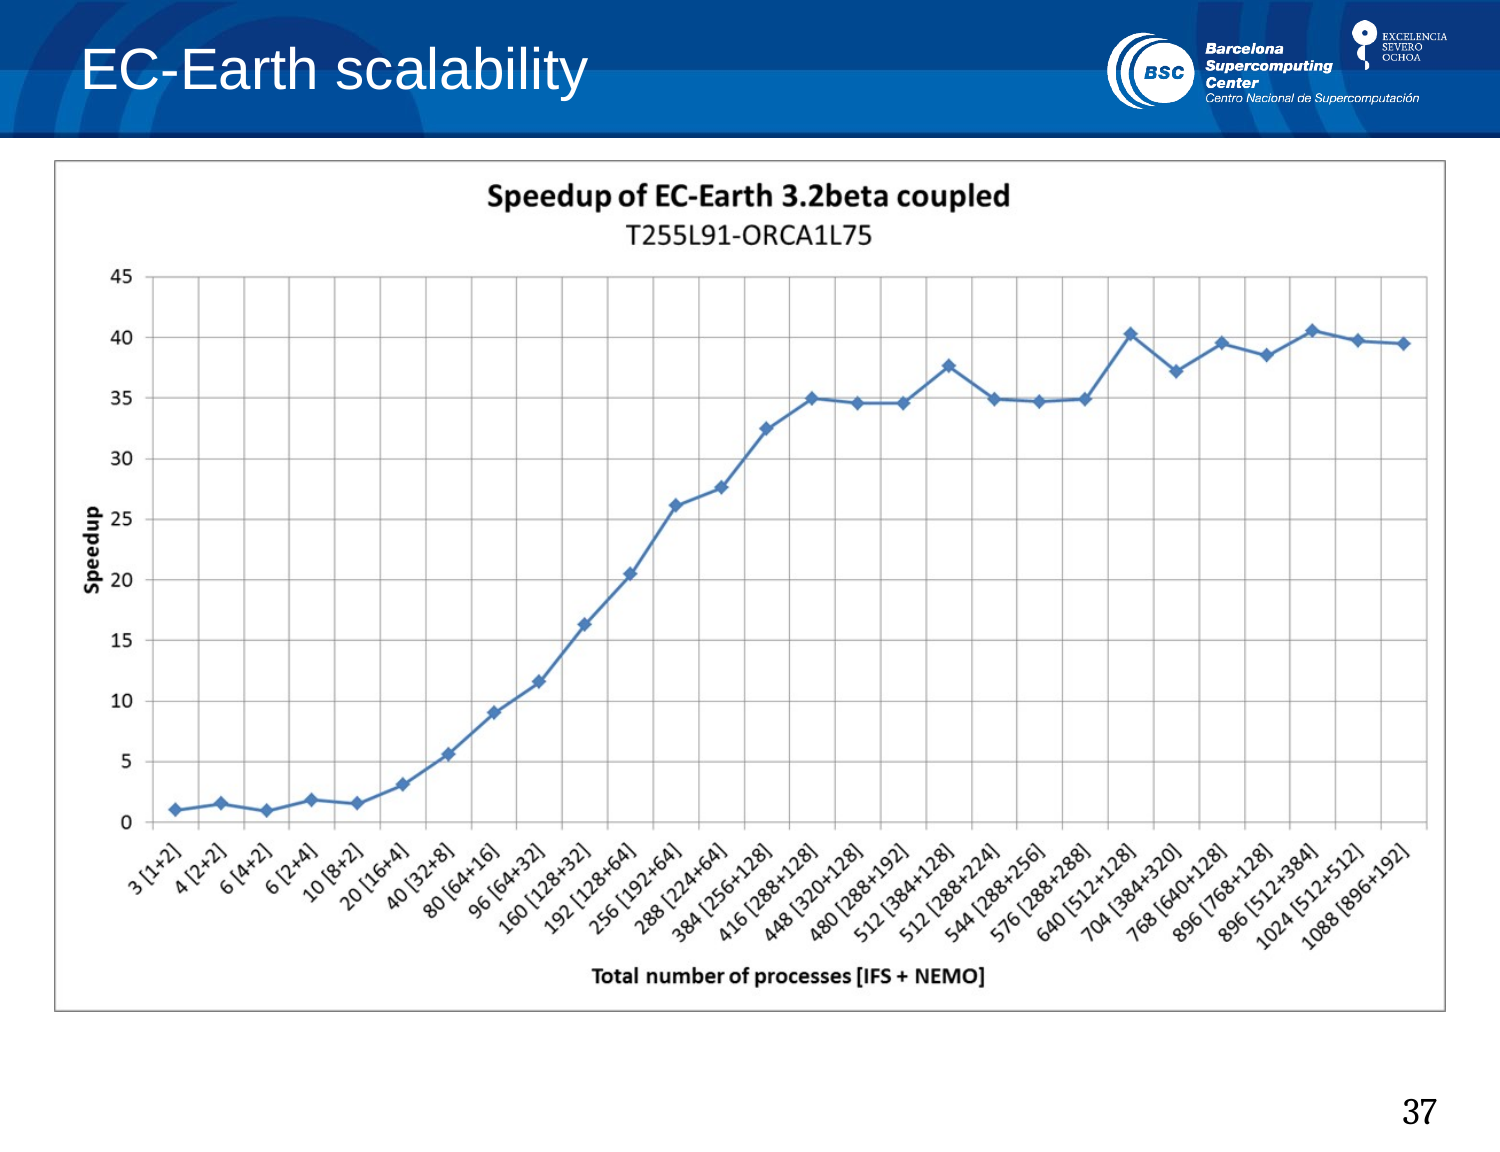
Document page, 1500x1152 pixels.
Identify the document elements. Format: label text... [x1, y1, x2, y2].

picture [0, 0, 1500, 138]
picture [17, 160, 1483, 1012]
title EC-Earth scalability [65, 23, 1081, 138]
